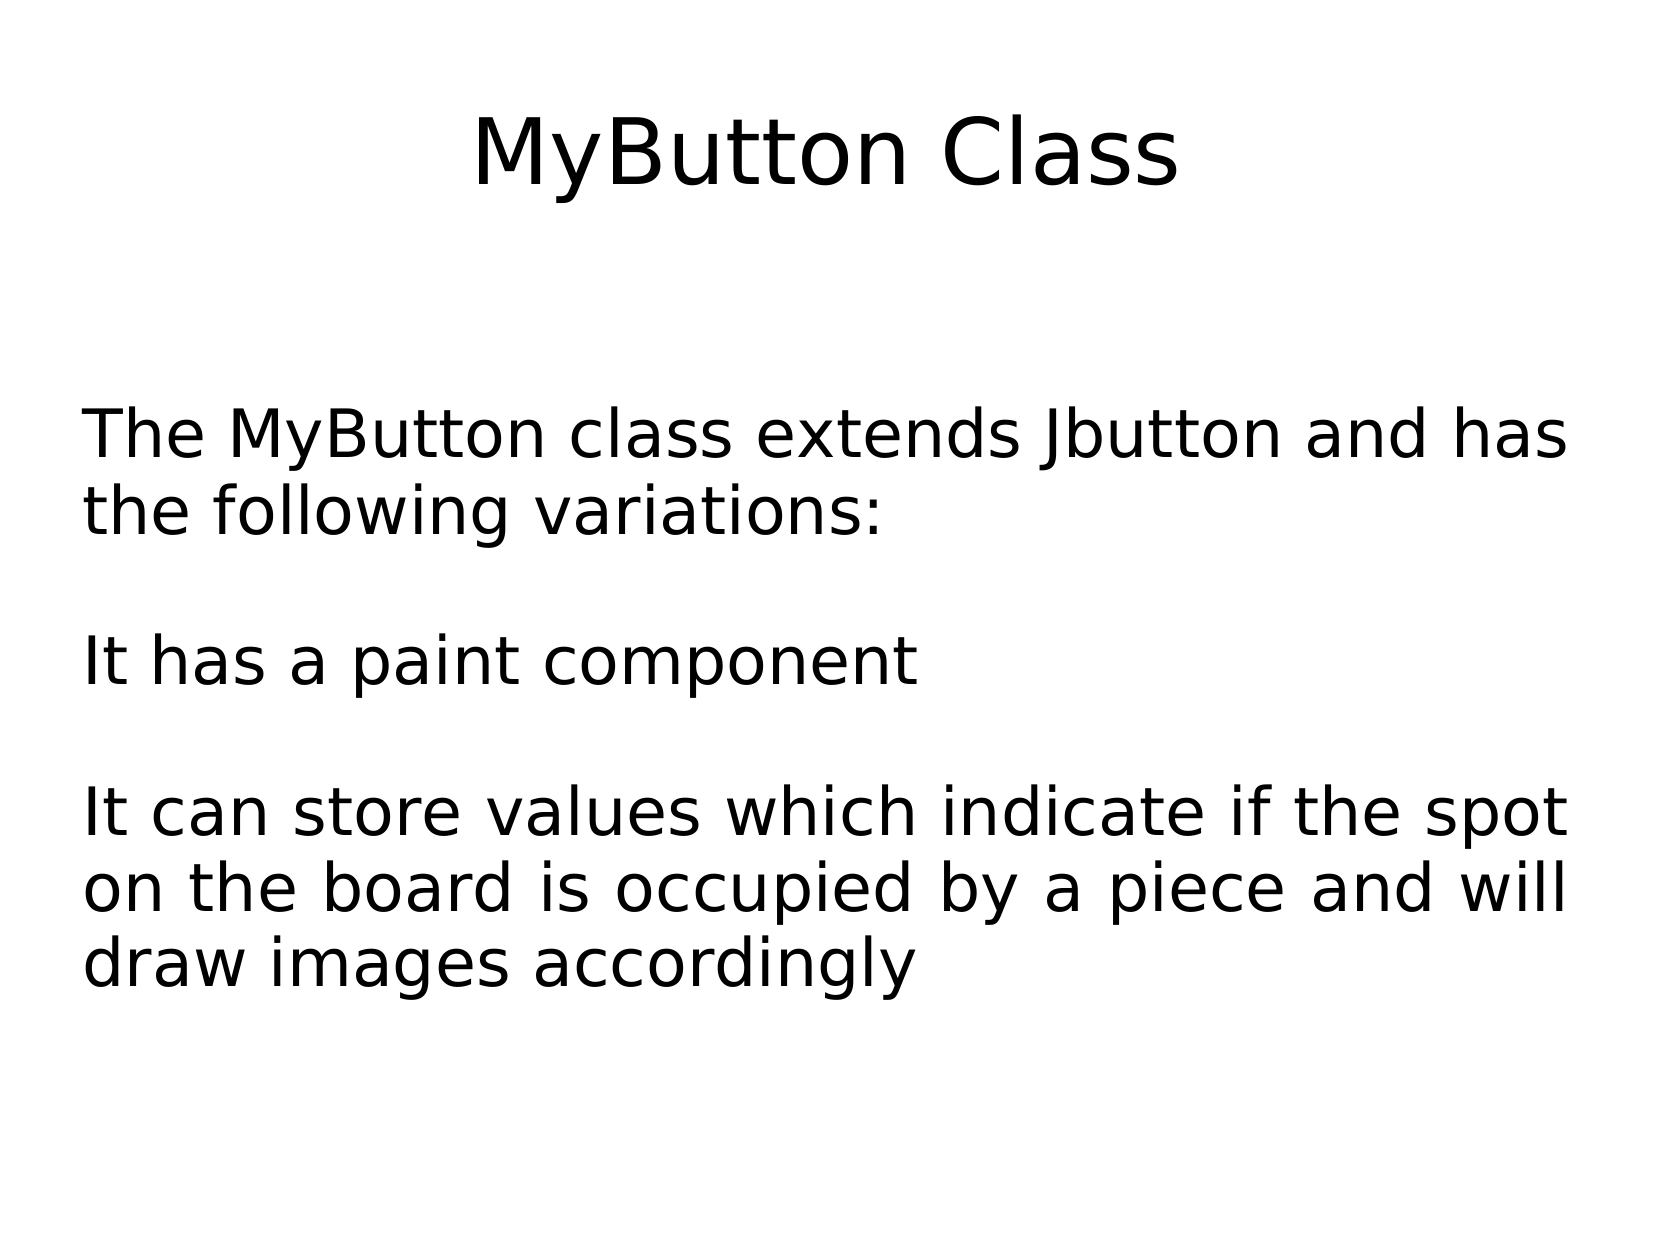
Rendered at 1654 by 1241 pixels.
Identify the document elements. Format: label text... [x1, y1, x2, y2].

title MyButton Class [82, 49, 1571, 257]
subtitle The MyButton class extends Jbutton and has the following variations: It has a paint component It can store values which indicate if the spot on the board is occupied by a piece and will draw images accordingly [82, 290, 1571, 1109]
